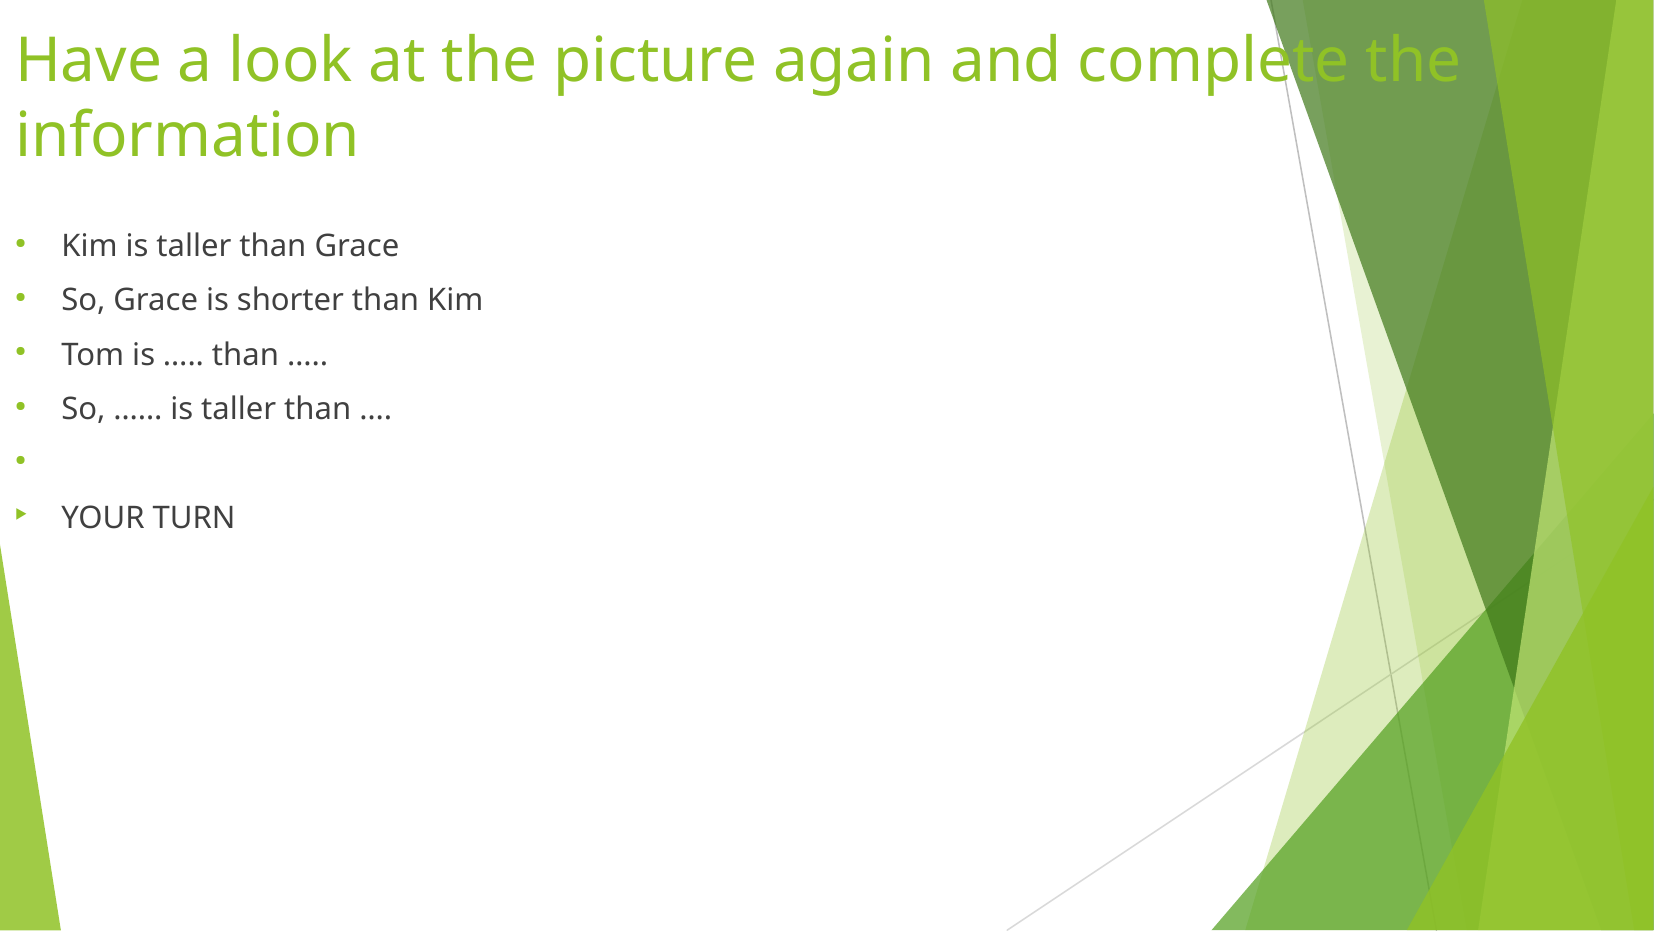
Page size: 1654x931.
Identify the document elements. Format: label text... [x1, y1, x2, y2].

title Have a look at the picture again and complete the information [0, 12, 1489, 217]
list Kim is taller than Grace So, Grace is shorter than Kim Tom is ….. than ….. So, …… is taller than …. YOUR TURN [0, 217, 1489, 758]
